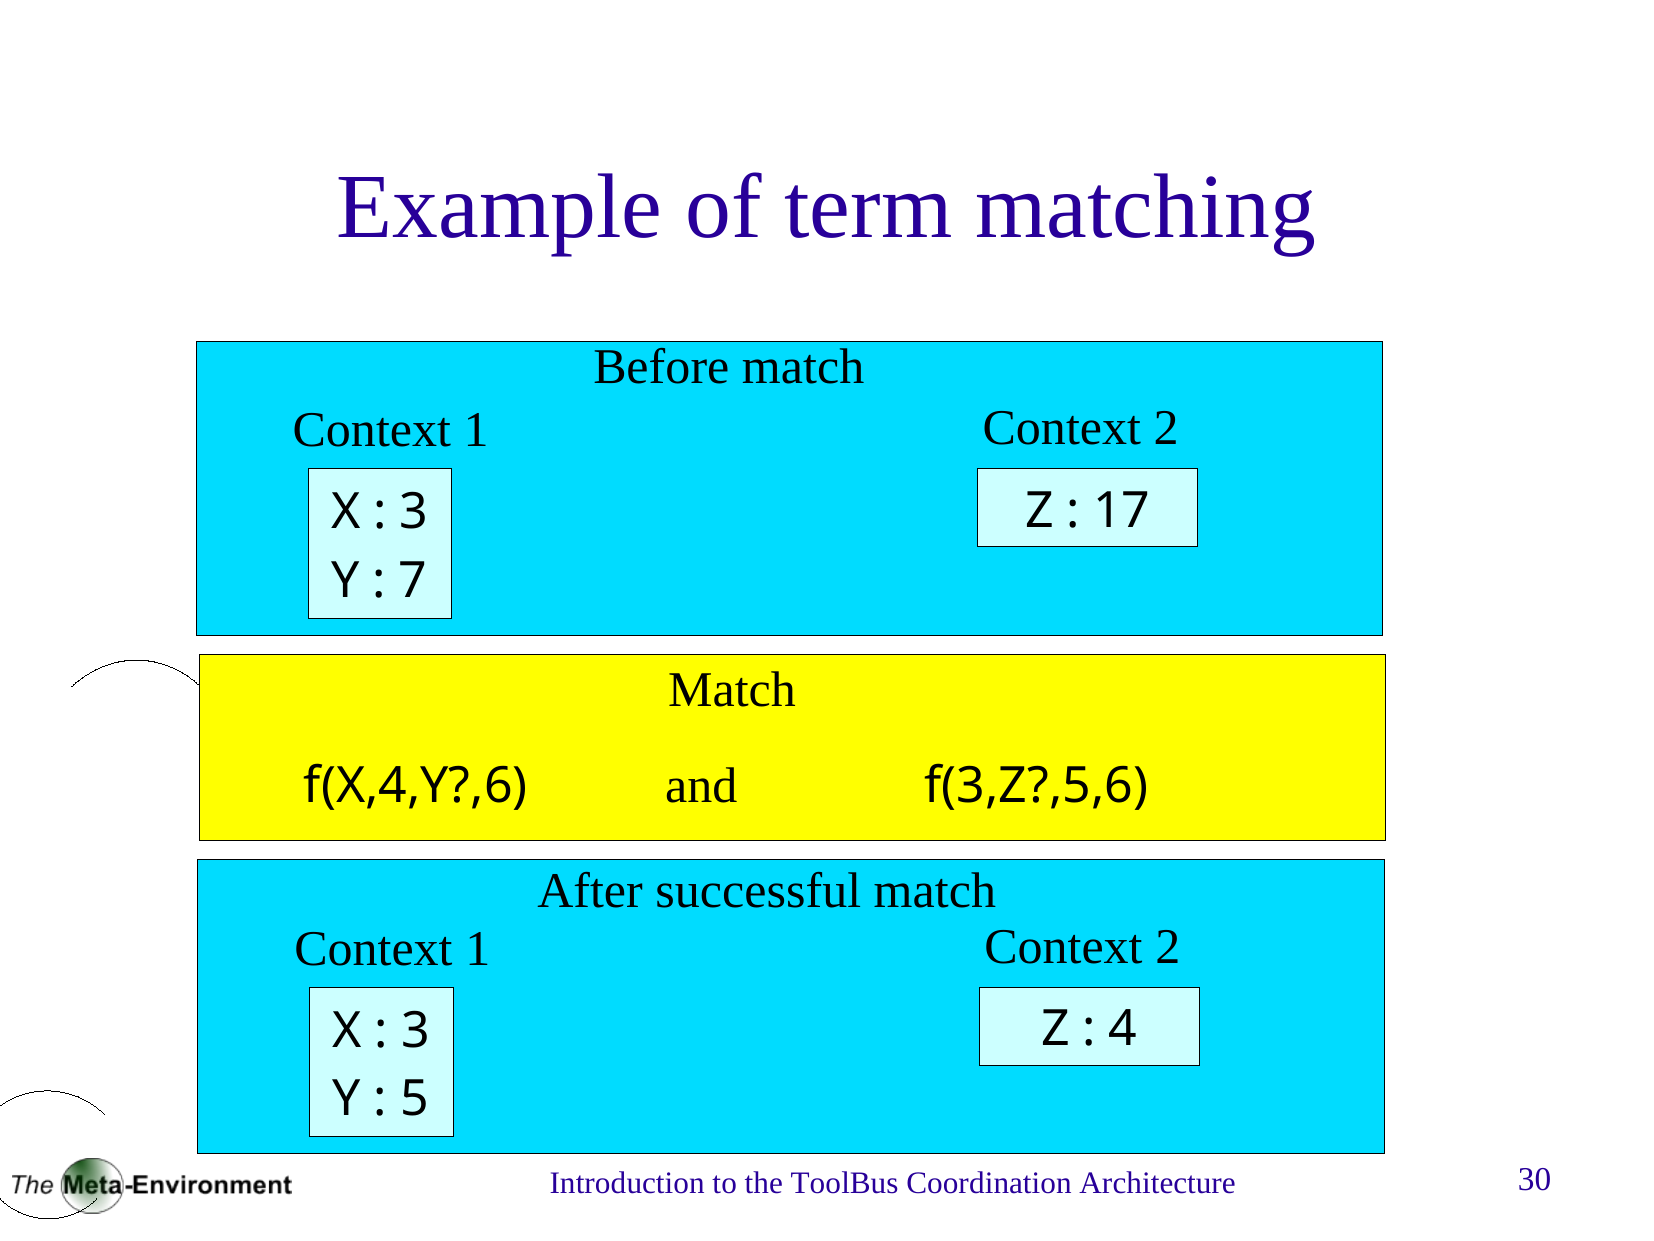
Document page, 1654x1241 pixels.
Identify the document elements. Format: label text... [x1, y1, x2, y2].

title Example of term matching [121, 0, 1534, 416]
text_box Context 1 [292, 401, 502, 463]
picture [12, 1158, 292, 1214]
text_box [196, 341, 1383, 636]
text_box [197, 859, 1385, 1154]
text_box [199, 654, 1386, 841]
text_box Before match [593, 339, 865, 400]
text_box Context 2 [984, 918, 1193, 980]
text_box f(X,4,Y?,6) and f(3,Z?,5,6) [303, 749, 1216, 819]
text_box Match [668, 661, 797, 723]
text_box Z : 4 [979, 987, 1200, 1066]
text_box X : 3 Y : 5 [309, 987, 454, 1137]
text_box Context 1 [294, 920, 503, 981]
text_box X : 3 Y : 7 [308, 468, 452, 619]
text_box Z : 17 [977, 468, 1198, 547]
text_box Context 2 [982, 400, 1192, 461]
text_box After successful match [537, 862, 996, 924]
